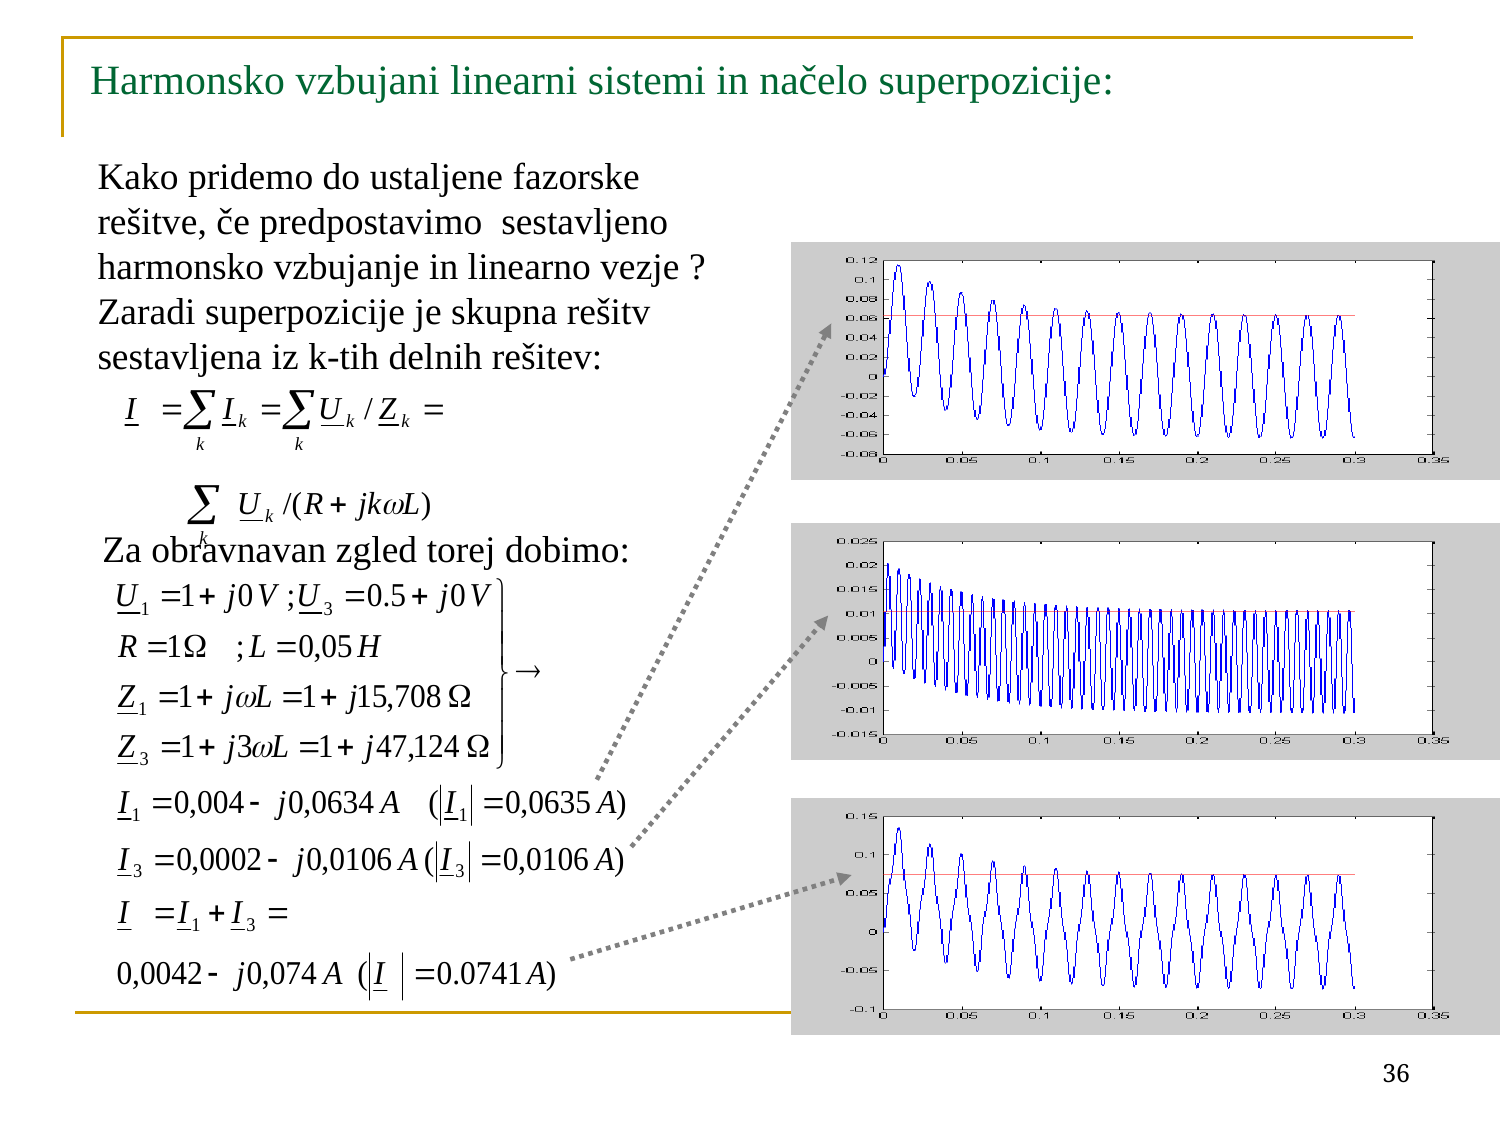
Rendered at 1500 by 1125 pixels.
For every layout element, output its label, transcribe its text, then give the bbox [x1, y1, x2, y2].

picture [791, 523, 1500, 760]
chart [119, 365, 443, 517]
list [73, 174, 737, 1014]
chart [112, 572, 633, 1007]
picture [791, 242, 1500, 480]
text_box Za obravnavan zgled torej dobimo: [87, 517, 677, 578]
title Harmonsko vzbujani linearni sistemi in načelo superpozicije: [75, 45, 1426, 181]
picture [791, 798, 1500, 1035]
text_box <number> [1074, 1035, 1426, 1100]
text_box Kako pridemo do ustaljene fazorske rešitve, če predpostavimo sestavljeno harmonsko vzbujanje in linearno vezje ? Zaradi superpozicije je skupna rešitv sestavljena iz k-tih delnih rešitev: [82, 143, 764, 385]
